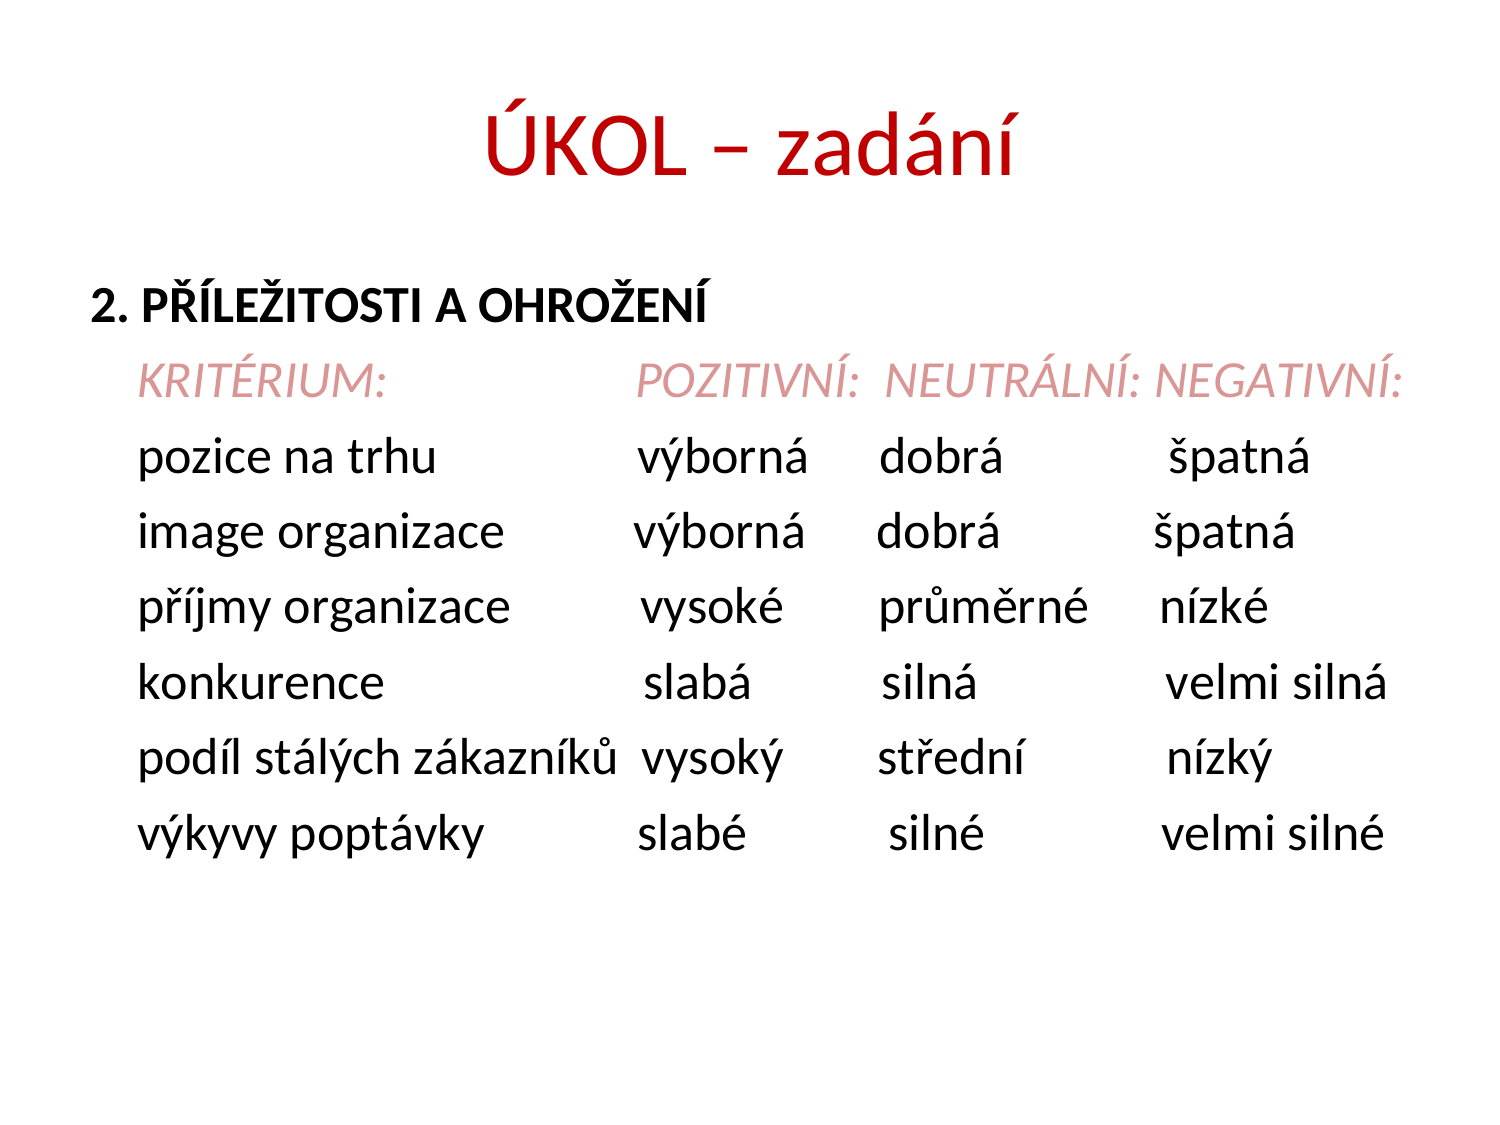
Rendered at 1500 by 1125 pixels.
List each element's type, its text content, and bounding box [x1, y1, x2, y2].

title ÚKOL – zadání [75, 45, 1426, 233]
list 2. PŘÍLEŽITOSTI A OHROŽENÍ KRITÉRIUM: POZITIVNÍ: NEUTRÁLNÍ: NEGATIVNÍ: pozice na trhu výborná dobrá špatná image organizace výborná dobrá špatná příjmy organizace vysoké průměrné nízké konkurence slabá silná velmi silná podíl stálých zákazníků vysoký střední nízký výkyvy poptávky slabé silné velmi silné [75, 262, 1426, 1006]
